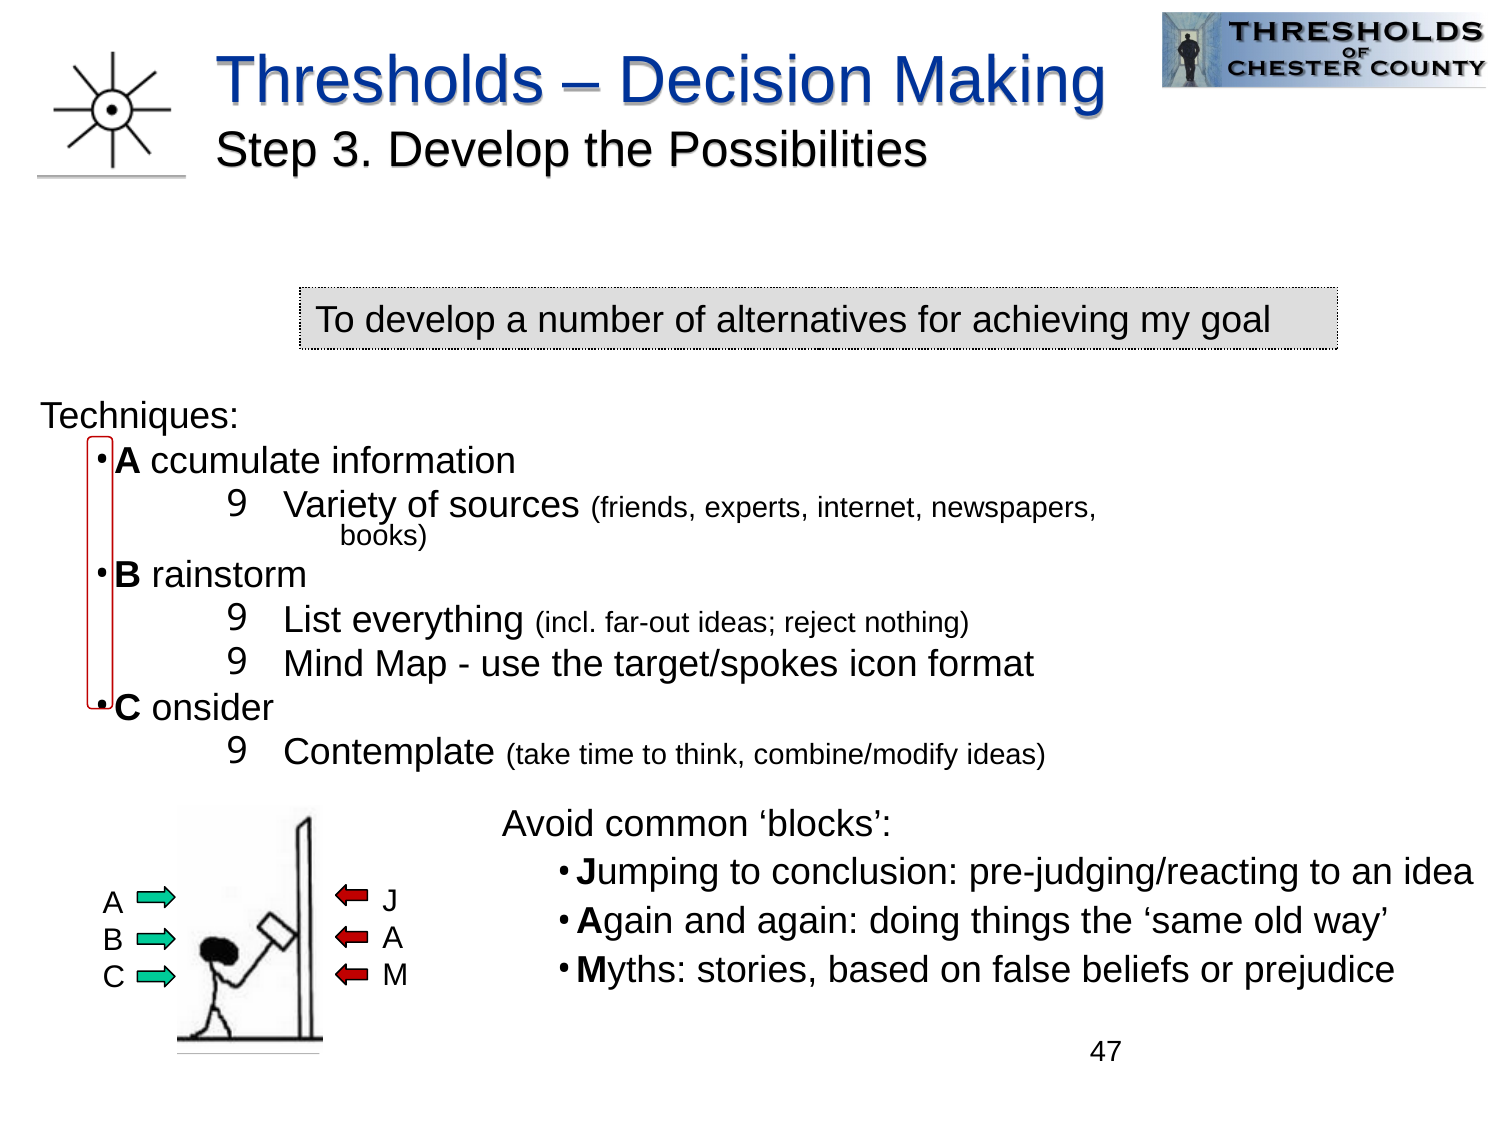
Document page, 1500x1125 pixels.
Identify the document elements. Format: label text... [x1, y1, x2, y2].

text_box [335, 964, 368, 985]
text_box JAM [367, 872, 418, 1001]
text_box 47 [1074, 1025, 1388, 1101]
title Thresholds – Decision Making Step 3. Develop the Possibilities [200, 12, 1213, 201]
text_box A B C [87, 874, 138, 1004]
picture [177, 805, 323, 1053]
text_box [335, 884, 368, 906]
picture [37, 45, 188, 175]
text_box Avoid common ‘blocks’: Jumping to conclusion: pre-judging/reacting to an idea Again and again: doing things the ‘same old way’ Myths: stories, based on false beliefs or prejudice [486, 791, 1500, 1004]
text_box To develop a number of alternatives for achieving my goal [300, 287, 1338, 350]
text_box [335, 926, 368, 948]
text_box Techniques: A ccumulate information Variety of sources (friends, experts, internet, newspapers, books) B rainstorm List everything (incl. far-out ideas; reject nothing) Mind Map - use the target/spokes icon format C onsider Contemplate (take time to think, combine/modify ideas) [24, 383, 1163, 765]
